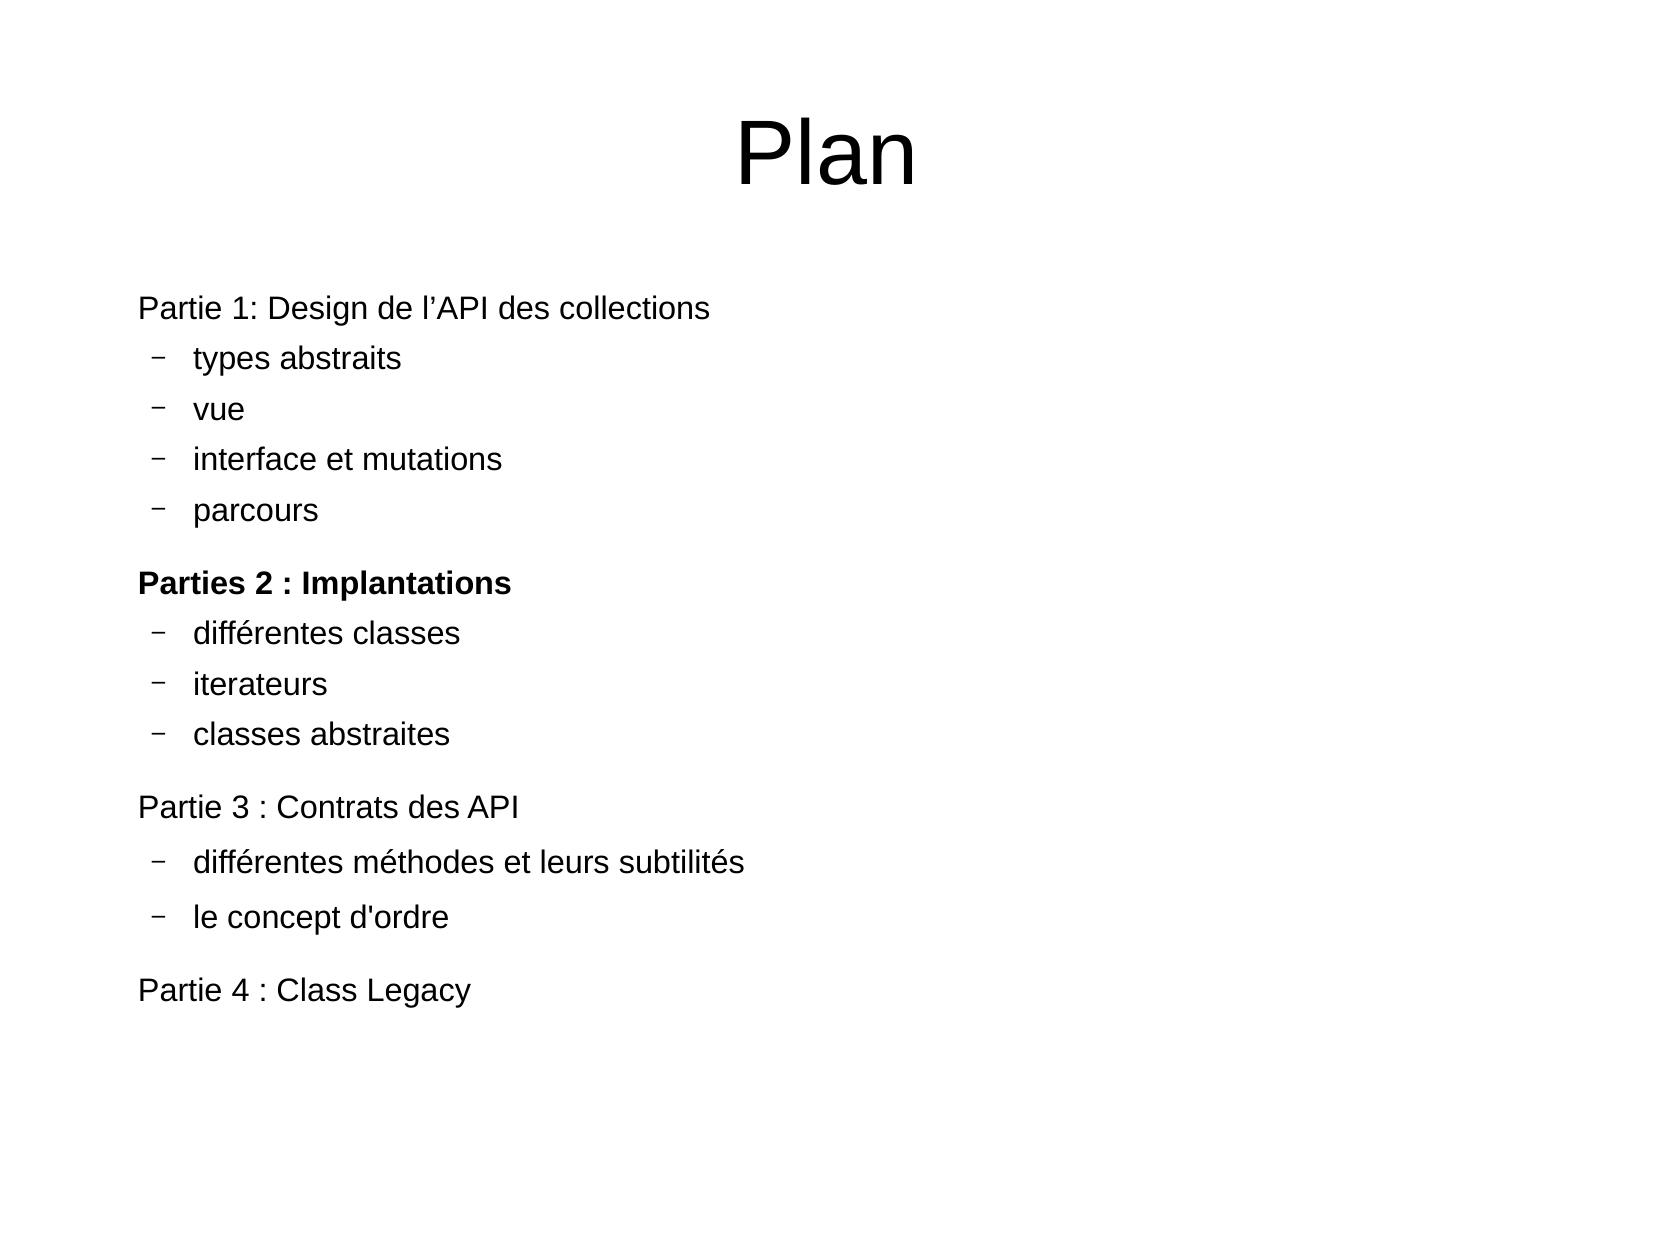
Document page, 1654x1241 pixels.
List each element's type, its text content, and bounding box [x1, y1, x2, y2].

list Partie 1: Design de l’API des collections types abstraits vue interface et mutations parcours Parties 2 : Implantations différentes classes iterateurs classes abstraites Partie 3 : Contrats des API différentes méthodes et leurs subtilités le concept d'ordre Partie 4 : Class Legacy [82, 290, 1571, 1010]
title Plan [82, 49, 1571, 257]
